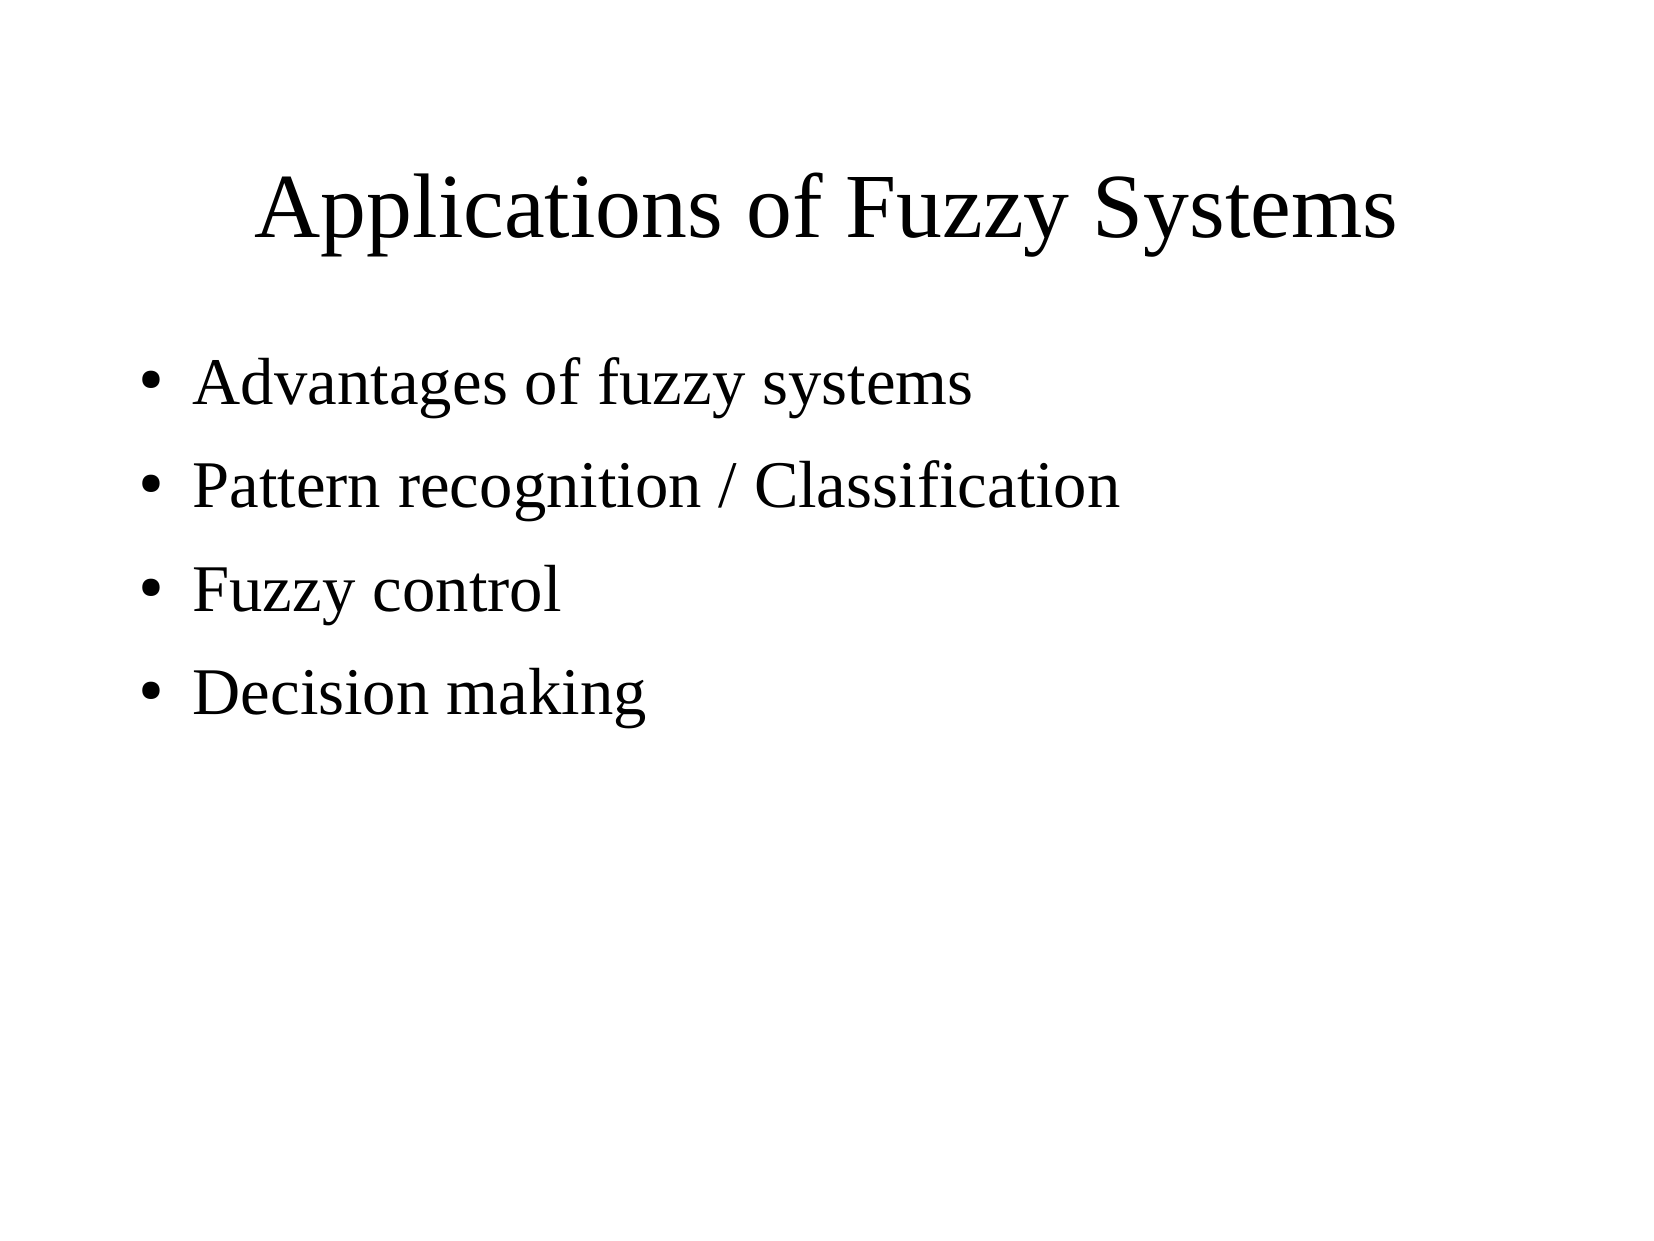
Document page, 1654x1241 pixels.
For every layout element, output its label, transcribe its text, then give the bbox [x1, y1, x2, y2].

title Applications of Fuzzy Systems [121, 102, 1534, 311]
list Advantages of fuzzy systems Pattern recognition / Classification Fuzzy control Decision making [121, 344, 1534, 1127]
